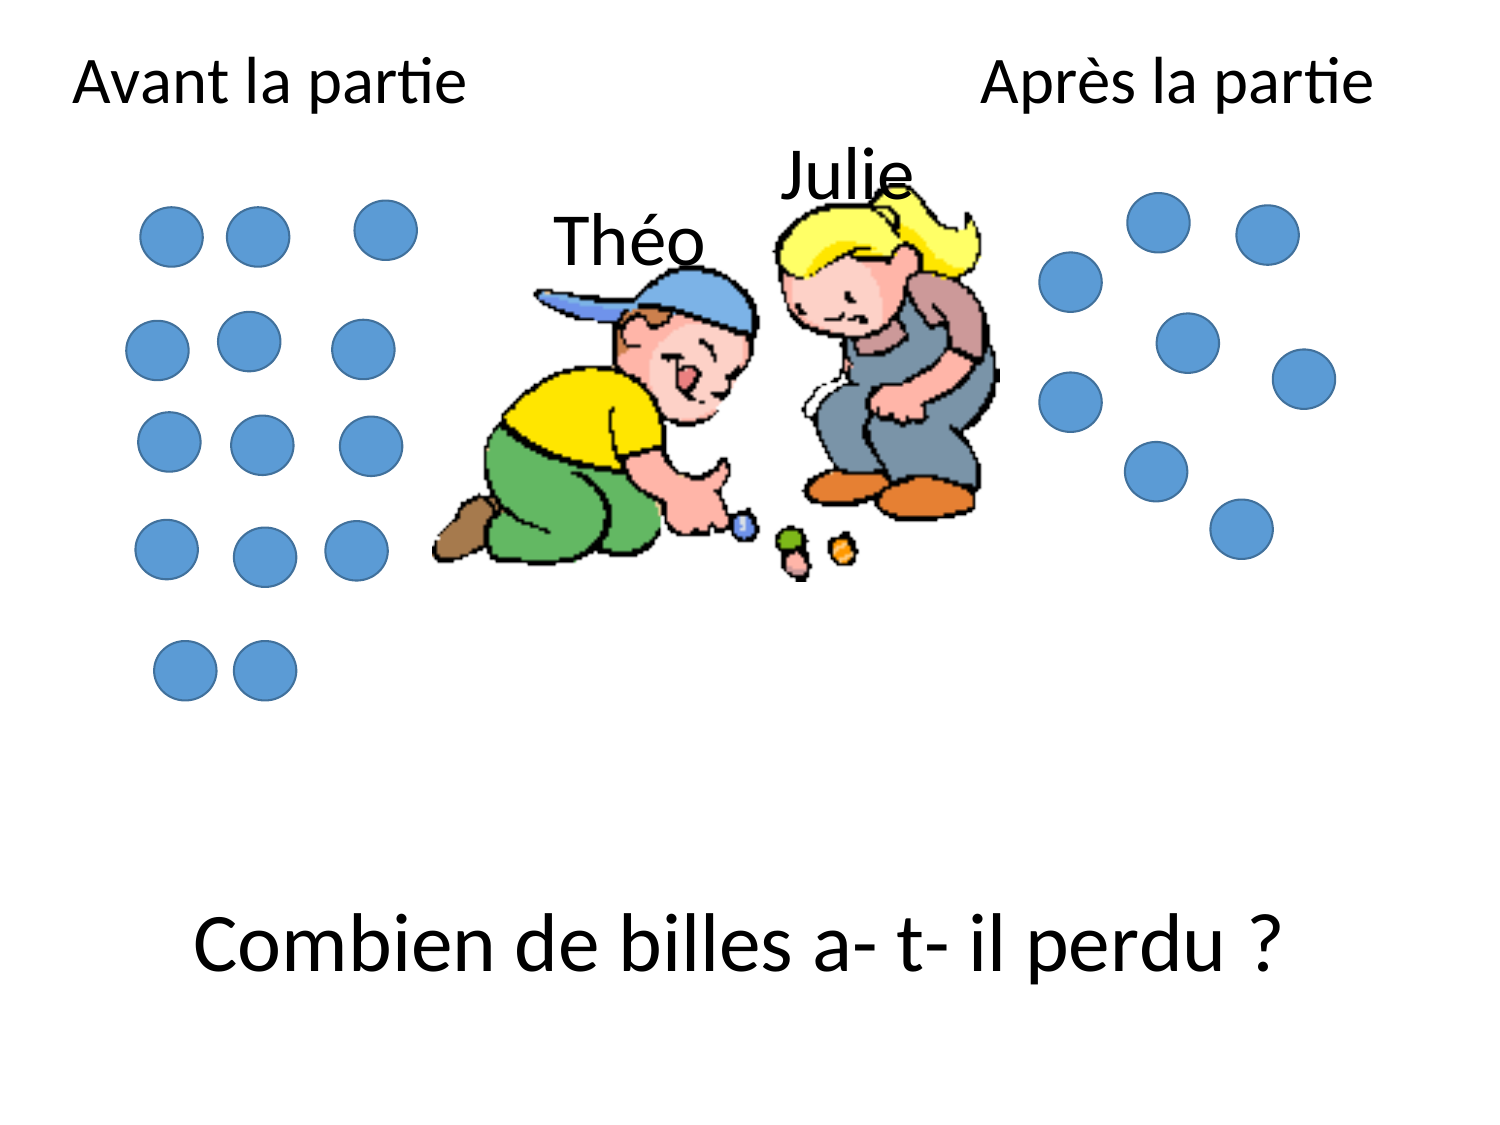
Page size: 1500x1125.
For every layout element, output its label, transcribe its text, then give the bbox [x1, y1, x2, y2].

text_box [233, 641, 297, 701]
text_box [126, 320, 189, 381]
picture [432, 183, 1000, 582]
text_box [339, 416, 403, 476]
text_box Combien de billes a- t- il perdu ? [179, 881, 1300, 996]
text_box [354, 200, 417, 260]
text_box Théo [538, 183, 721, 288]
text_box Avant la partie [57, 29, 498, 125]
text_box [1156, 313, 1220, 373]
text_box [1127, 193, 1190, 253]
text_box [135, 519, 198, 580]
text_box [226, 207, 290, 267]
text_box [1210, 499, 1273, 559]
text_box [1039, 252, 1102, 312]
text_box Julie [765, 117, 931, 222]
text_box [140, 207, 203, 267]
text_box [325, 521, 388, 581]
text_box [231, 415, 294, 475]
text_box [1124, 441, 1188, 502]
text_box Après la partie [966, 29, 1405, 125]
text_box [233, 527, 297, 587]
text_box [218, 311, 281, 372]
text_box [1272, 349, 1336, 409]
text_box [154, 641, 217, 701]
text_box [332, 319, 395, 380]
text_box [138, 412, 201, 472]
text_box [1236, 205, 1299, 265]
text_box [1039, 372, 1102, 432]
